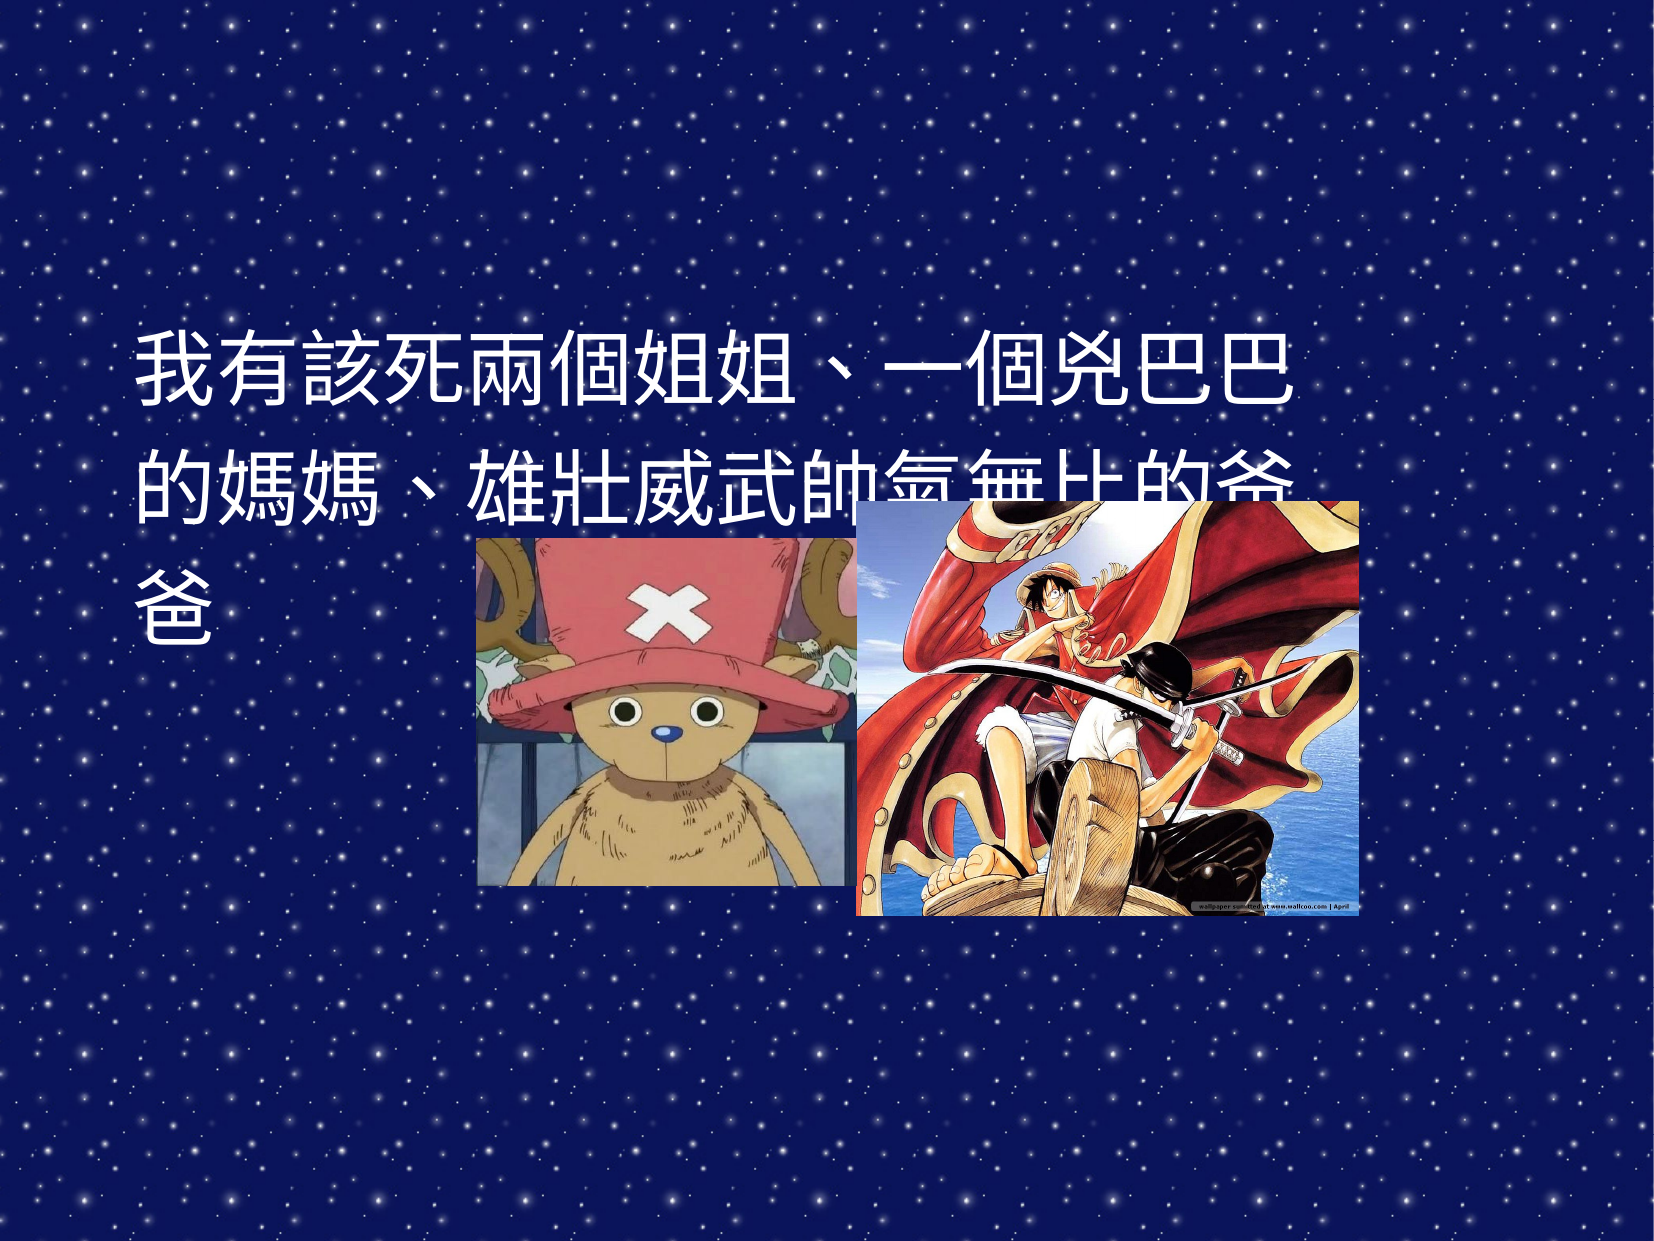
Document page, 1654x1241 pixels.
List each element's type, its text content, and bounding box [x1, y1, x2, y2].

picture [0, 0, 1654, 1241]
text_box 我有該死兩個姐姐、一個兇巴巴的媽媽、雄壯威武帥氣無比的爸爸 [118, 295, 1329, 610]
